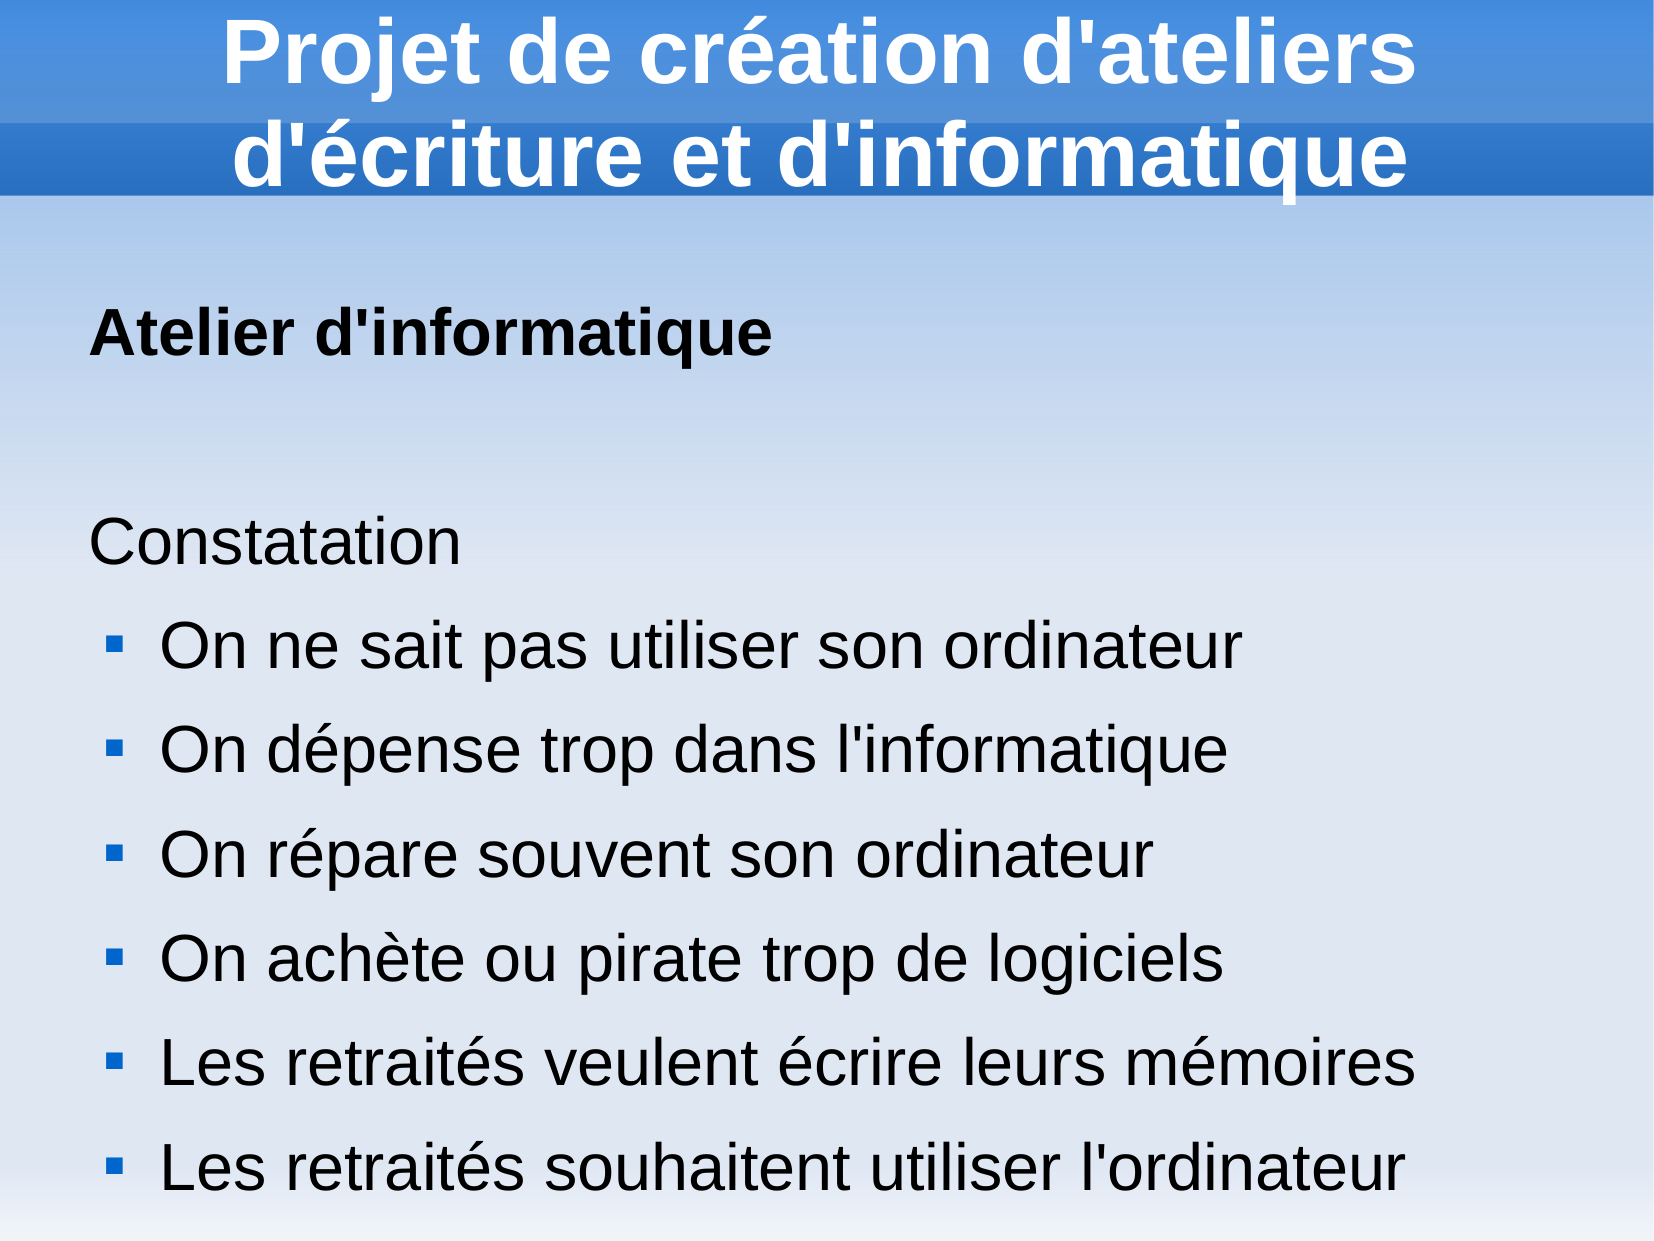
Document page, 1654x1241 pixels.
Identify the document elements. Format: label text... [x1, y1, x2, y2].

picture [0, 0, 1654, 1241]
title Projet de création d'ateliers d'écriture et d'informatique [76, 0, 1565, 208]
list Atelier d'informatique Constatation On ne sait pas utiliser son ordinateur On dépense trop dans l'informatique On répare souvent son ordinateur On achète ou pirate trop de logiciels Les retraités veulent écrire leurs mémoires Les retraités souhaitent utiliser l'ordinateur [88, 295, 1577, 1241]
